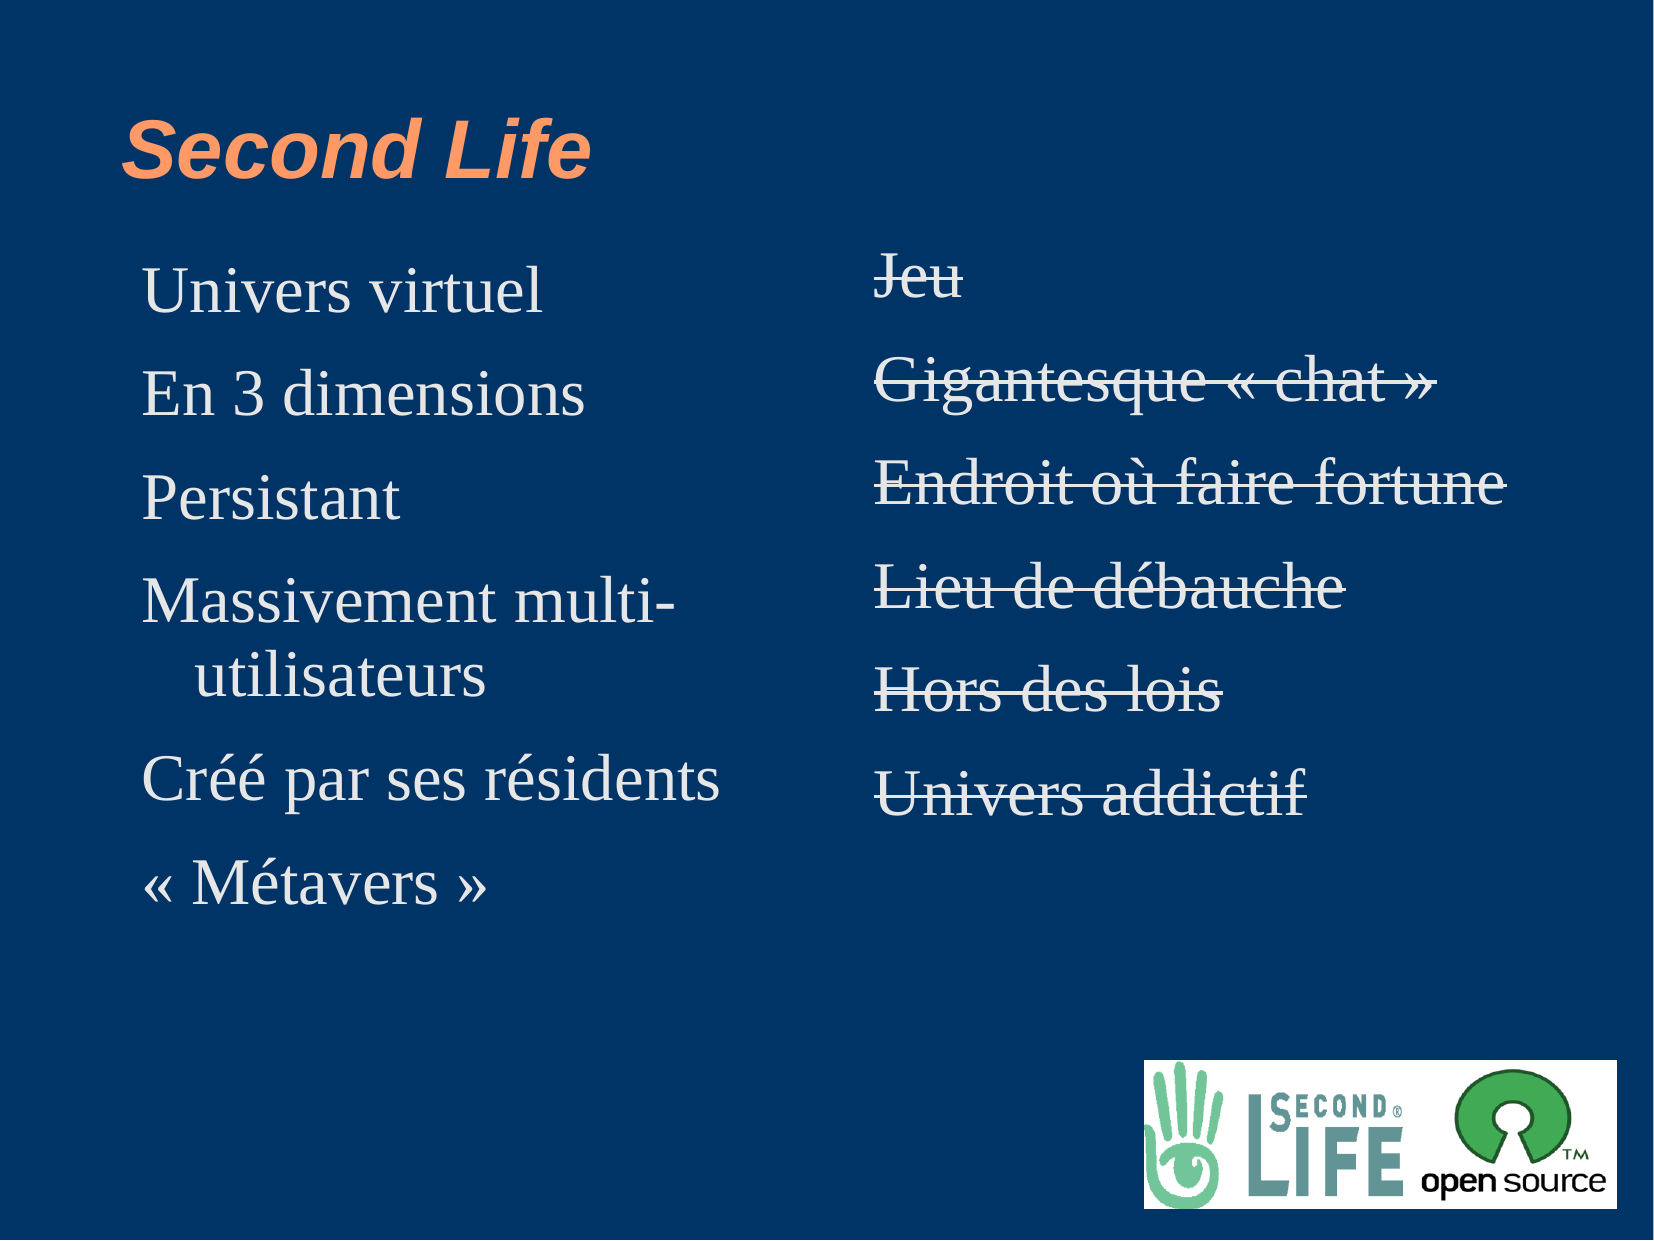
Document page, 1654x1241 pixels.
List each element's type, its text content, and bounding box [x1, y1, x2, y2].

list Jeu Gigantesque « chat » Endroit où faire fortune Lieu de débauche Hors des lois Univers addictif [856, 237, 1559, 1034]
title Second Life [121, 46, 1534, 254]
picture [1144, 1060, 1617, 1209]
list Univers virtuel En 3 dimensions Persistant Massivement multi-utilisateurs Créé par ses résidents « Métavers » [123, 252, 826, 1049]
